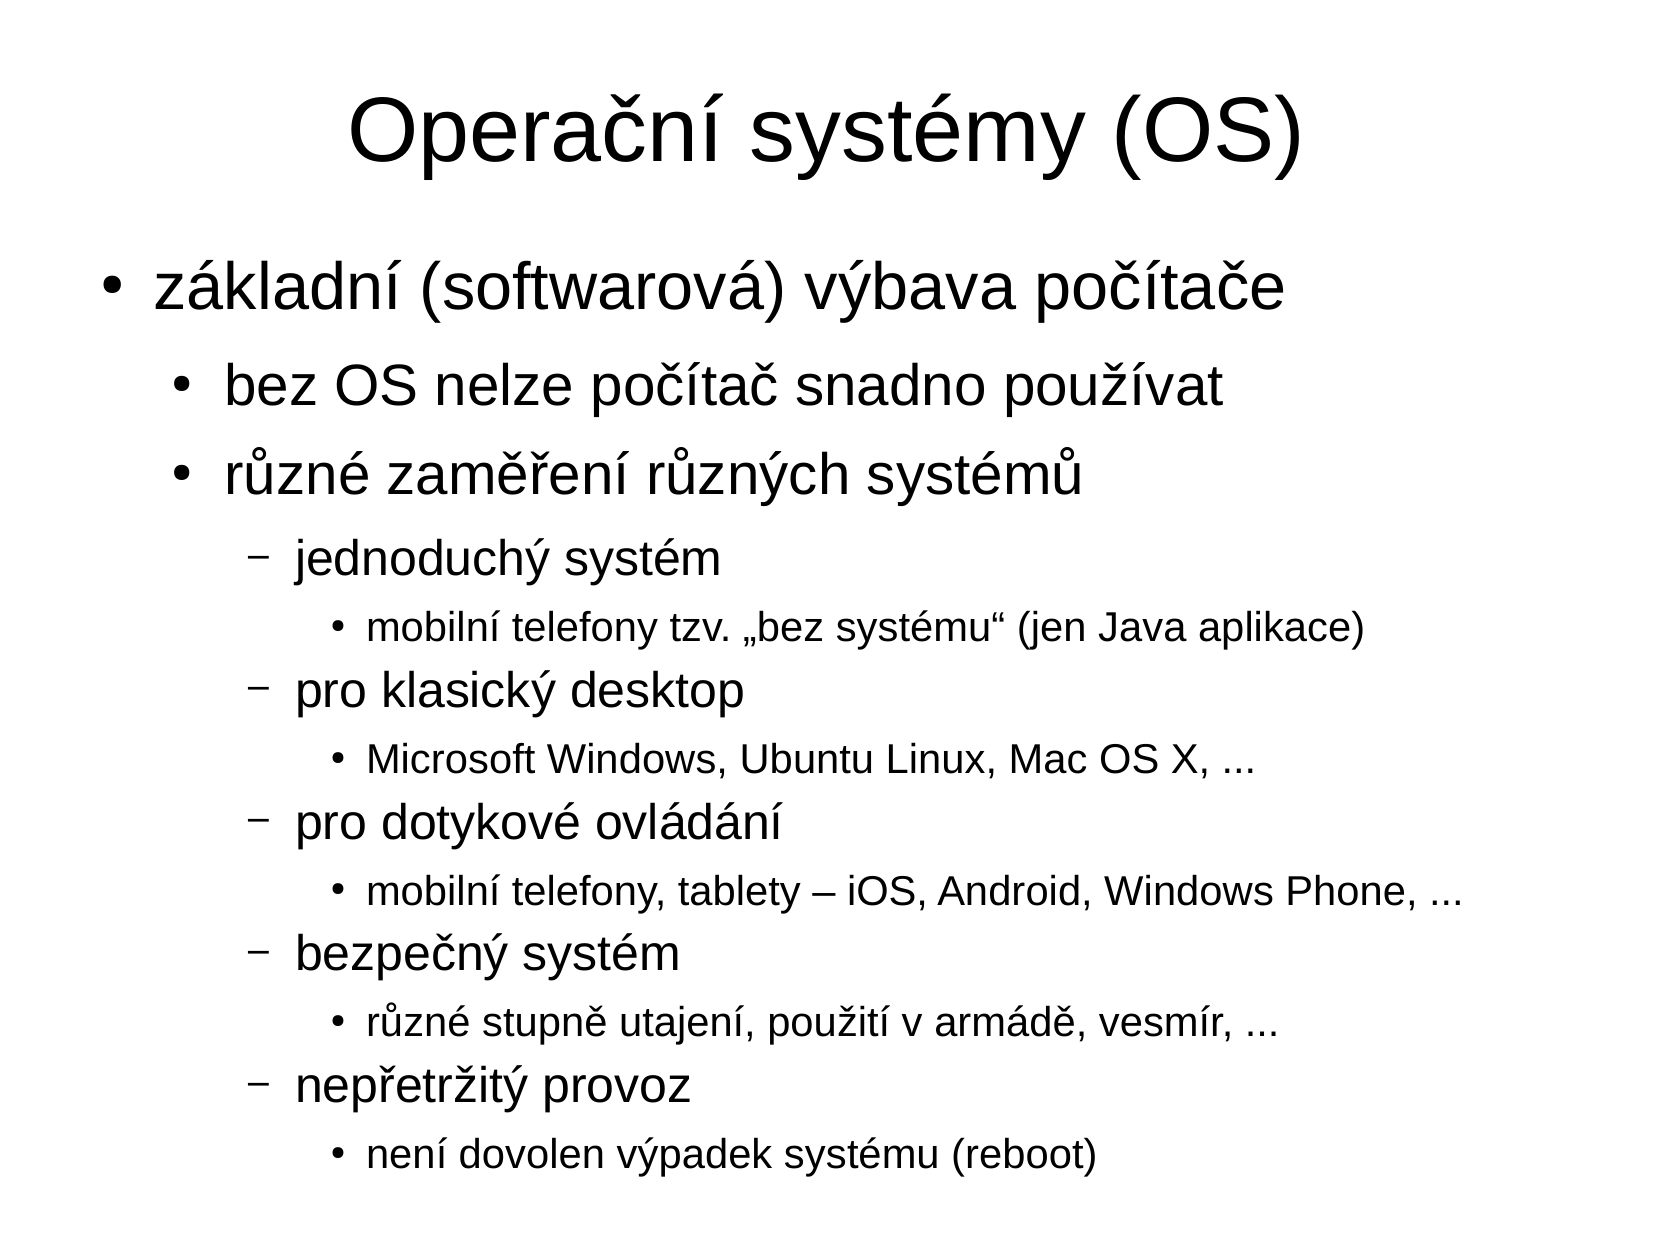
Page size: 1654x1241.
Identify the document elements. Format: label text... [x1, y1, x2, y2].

list základní (softwarová) výbava počítače bez OS nelze počítač snadno používat různé zaměření různých systémů jednoduchý systém mobilní telefony tzv. „bez systému“ (jen Java aplikace) pro klasický desktop Microsoft Windows, Ubuntu Linux, Mac OS X, ... pro dotykové ovládání mobilní telefony, tablety – iOS, Android, Windows Phone, ... bezpečný systém různé stupně utajení, použití v armádě, vesmír, ... nepřetržitý provoz není dovolen výpadek systému (reboot) [82, 248, 1571, 1211]
title Operační systémy (OS) [82, 33, 1571, 226]
